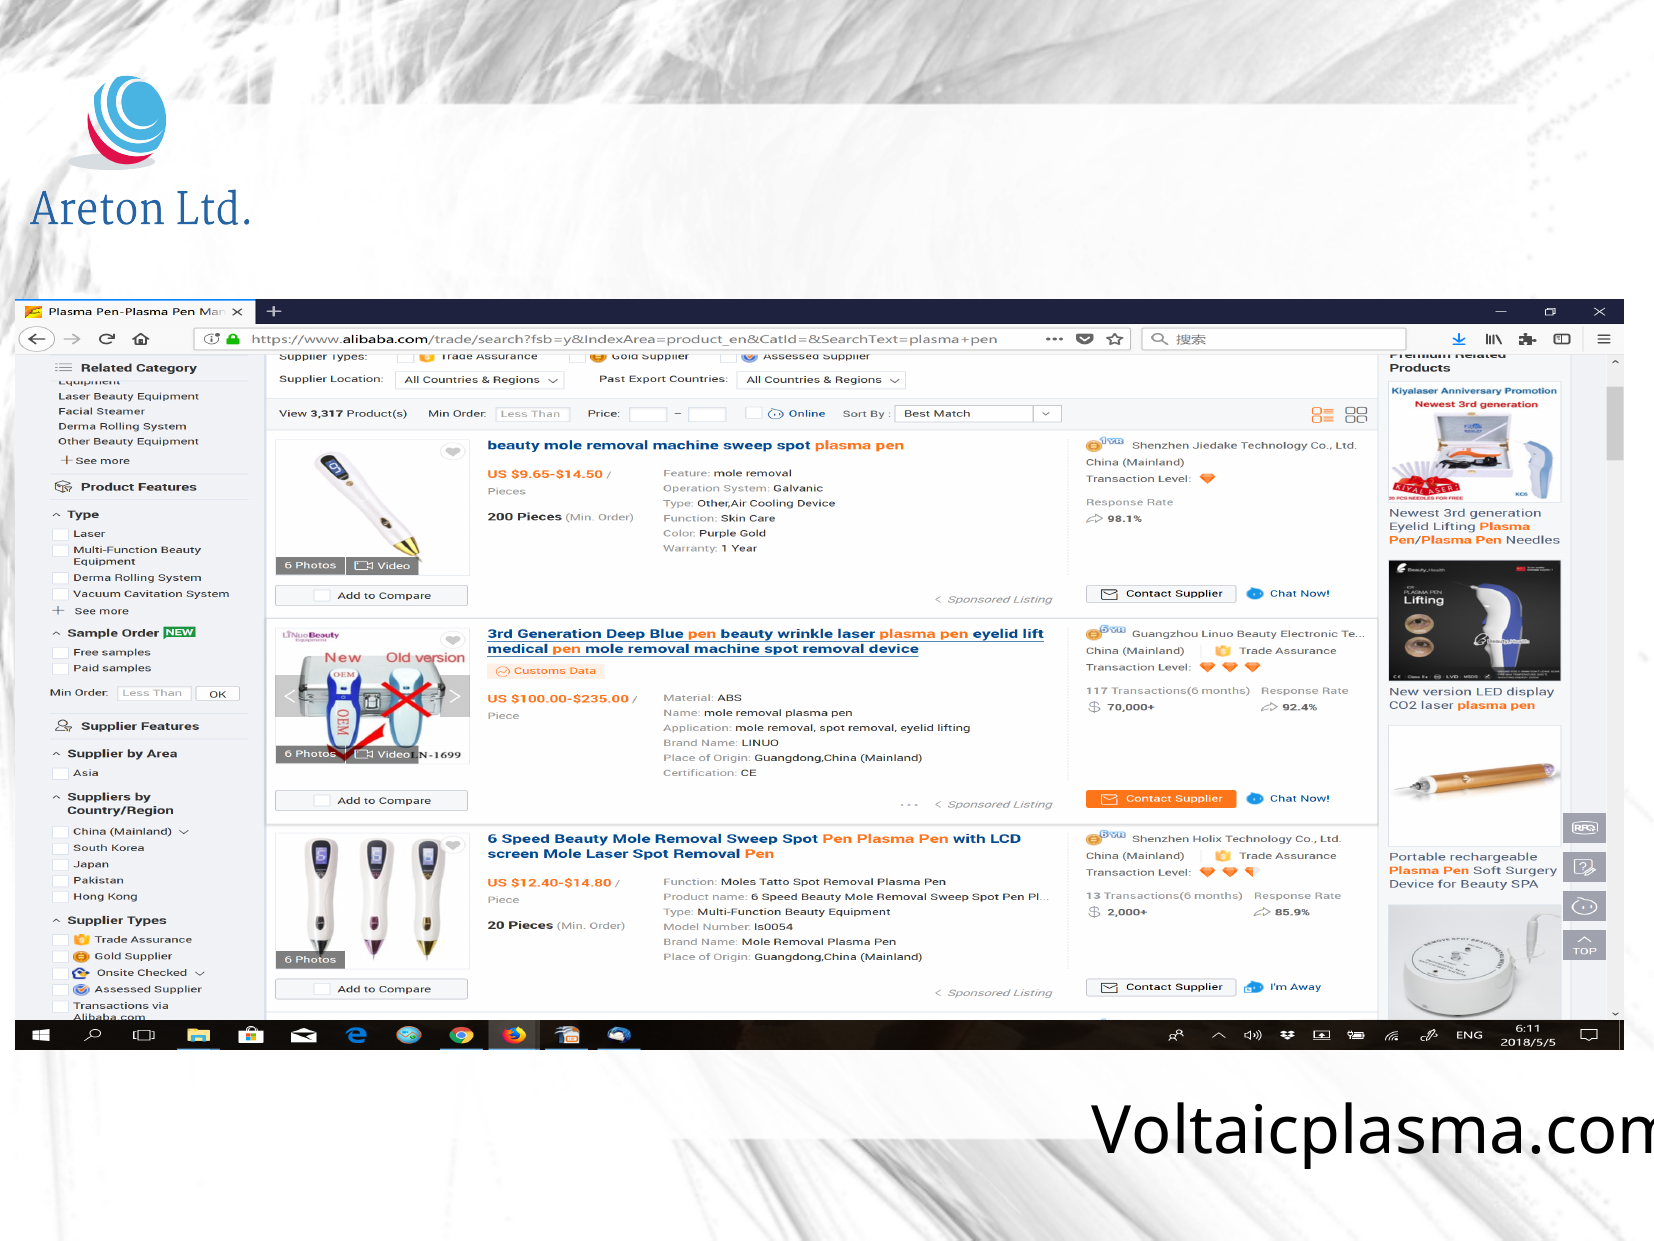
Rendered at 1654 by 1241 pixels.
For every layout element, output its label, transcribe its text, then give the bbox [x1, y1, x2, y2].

picture [0, 0, 1654, 1241]
text_box Voltaicplasma.com [660, 814, 1654, 1241]
